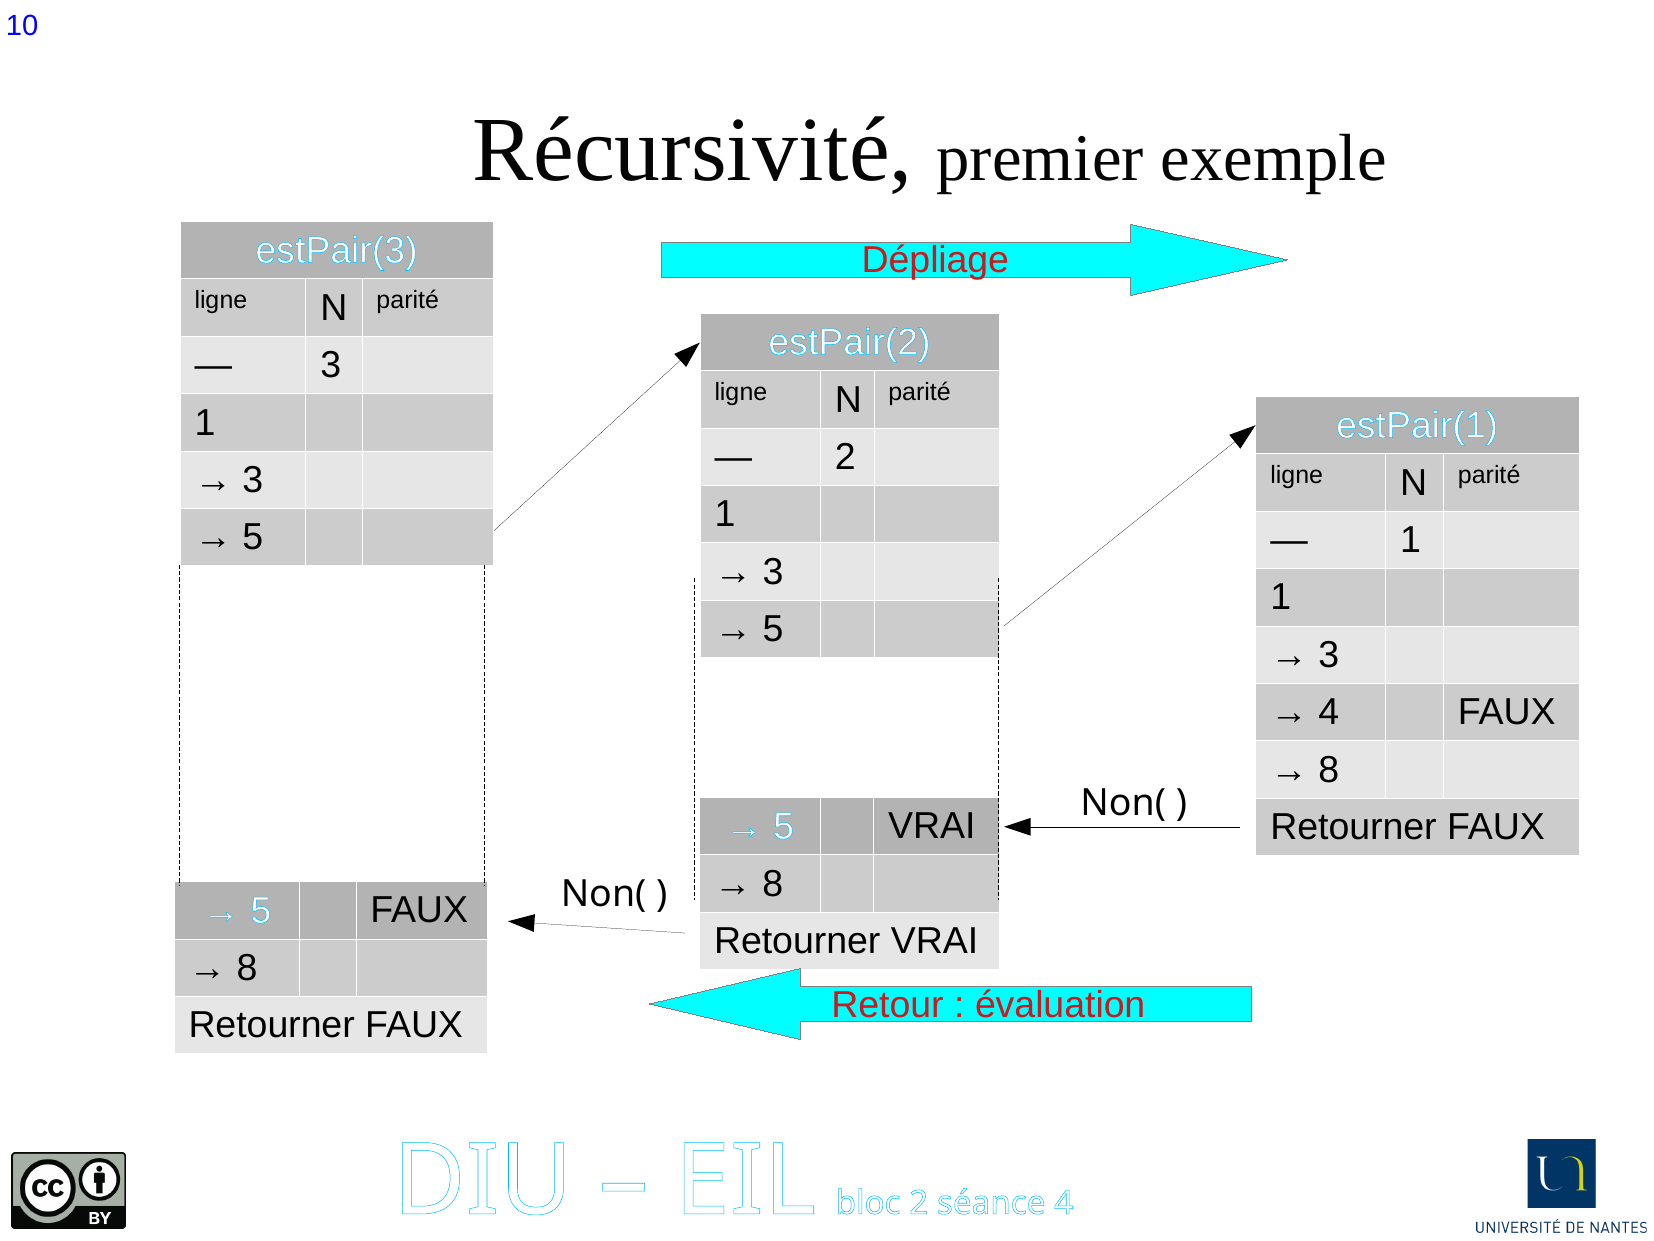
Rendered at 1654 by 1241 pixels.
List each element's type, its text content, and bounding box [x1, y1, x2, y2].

table_cell Retourner FAUX [175, 997, 487, 1053]
table_cell [306, 394, 362, 451]
table_cell [821, 486, 874, 542]
table_cell [357, 940, 487, 996]
text_box Dépliage [915, 254, 925, 270]
picture [1337, 417, 1356, 439]
table_header [300, 882, 356, 939]
picture [938, 1195, 952, 1215]
picture [1454, 410, 1466, 446]
picture [404, 235, 416, 270]
picture [402, 1142, 460, 1215]
table_cell → 8 [700, 855, 820, 912]
table_cell → 8 [1256, 741, 1385, 798]
table_cell 2 [821, 429, 874, 485]
picture [808, 330, 819, 356]
table_cell N [306, 279, 362, 336]
table_cell [300, 940, 356, 996]
table_cell [306, 509, 362, 565]
text_box Dépliage [972, 254, 982, 270]
picture [972, 1195, 988, 1215]
text_box Non( ) [531, 859, 697, 922]
table_cell 3 [306, 337, 362, 393]
text_box Dépliage [661, 224, 1288, 296]
picture [845, 334, 865, 356]
table_header estPair(2) [701, 314, 999, 370]
table_cell Retourner VRAI [700, 913, 999, 969]
table_cell parité [875, 371, 999, 428]
picture [1485, 410, 1496, 446]
table_cell [363, 394, 493, 451]
text_box Non( ) [1051, 767, 1217, 830]
picture [225, 912, 233, 922]
picture [361, 242, 372, 263]
table_cell [875, 429, 999, 485]
picture [1412, 417, 1438, 439]
picture [886, 1195, 900, 1215]
table_header estPair(3) [181, 222, 493, 278]
table_cell [1444, 741, 1579, 798]
table_cell FAUX [1444, 684, 1579, 740]
table_header → 5 [175, 882, 299, 939]
table_cell parité [1444, 454, 1579, 511]
picture [773, 1142, 815, 1215]
table_cell [363, 509, 493, 565]
picture [886, 327, 898, 363]
table_cell → 3 [181, 452, 305, 508]
picture [866, 334, 870, 353]
picture [866, 1195, 884, 1215]
picture [821, 328, 842, 355]
picture [1357, 417, 1375, 439]
picture [308, 236, 329, 263]
table_cell 1 [1256, 569, 1385, 626]
title Récursivité, premier exemple [265, 47, 1595, 252]
table_cell ligne [181, 279, 305, 336]
picture [295, 240, 306, 264]
table_cell → 5 [701, 601, 820, 657]
table_cell [821, 543, 874, 600]
picture [353, 242, 358, 263]
picture [1388, 411, 1410, 438]
table_cell → 8 [175, 940, 299, 996]
table_cell 1 [701, 486, 820, 542]
picture [1375, 415, 1386, 439]
table_cell → 4 [1256, 684, 1385, 740]
picture [748, 827, 756, 838]
table_cell 1 [181, 394, 305, 451]
table_cell [1444, 512, 1579, 568]
table_cell [821, 855, 873, 912]
table_cell → 3 [701, 543, 820, 600]
picture [774, 812, 793, 840]
picture [385, 236, 404, 264]
table_cell [875, 486, 999, 542]
picture [910, 1189, 927, 1215]
picture [733, 1142, 761, 1215]
table_cell ligne [701, 371, 820, 428]
picture [251, 896, 270, 924]
picture [331, 242, 352, 264]
picture [1467, 411, 1485, 438]
picture [469, 1142, 496, 1215]
picture [683, 1142, 725, 1215]
table_cell → 5 [181, 509, 305, 565]
table_header → 5 [700, 798, 820, 854]
table_header estPair(1) [1256, 397, 1579, 453]
picture [844, 342, 859, 356]
picture [1442, 417, 1453, 438]
picture [898, 328, 917, 355]
table_cell [363, 337, 493, 393]
table_cell N [821, 371, 874, 428]
table_cell [1444, 627, 1579, 683]
picture [838, 1188, 855, 1215]
table_header VRAI [874, 798, 999, 854]
picture [769, 334, 788, 356]
picture [276, 242, 294, 264]
table_cell [1444, 569, 1579, 626]
table_cell [874, 855, 999, 912]
picture [1054, 1189, 1073, 1215]
text_box Retour : évaluation [649, 968, 1252, 1040]
table_cell [1386, 569, 1443, 626]
table_header [821, 798, 873, 854]
table_cell [1386, 741, 1443, 798]
table_cell — [181, 337, 305, 393]
picture [1012, 1195, 1026, 1215]
picture [11, 1152, 126, 1229]
table_cell N [1386, 454, 1443, 511]
table_cell 1 [1386, 512, 1443, 568]
picture [874, 334, 885, 355]
table_cell [306, 452, 362, 508]
table_cell [875, 543, 999, 600]
picture [602, 1182, 645, 1192]
table_cell [821, 601, 874, 657]
table_cell ligne [1256, 454, 1385, 511]
table_cell — [1256, 512, 1385, 568]
picture [789, 334, 807, 356]
table_cell [363, 452, 493, 508]
picture [373, 235, 385, 270]
table_cell [875, 601, 999, 657]
picture [992, 1195, 1009, 1215]
picture [1476, 1139, 1647, 1233]
table_cell → 3 [1256, 627, 1385, 683]
picture [858, 1188, 863, 1215]
table_header FAUX [357, 882, 487, 939]
picture [256, 242, 275, 264]
picture [1028, 1195, 1045, 1215]
table_cell — [701, 429, 820, 485]
table_cell [1386, 627, 1443, 683]
picture [954, 1188, 971, 1215]
table_cell parité [363, 279, 493, 336]
table_cell [1386, 684, 1443, 740]
picture [1392, 414, 1406, 426]
table_cell Retourner FAUX [1256, 799, 1579, 855]
picture [508, 1142, 564, 1216]
picture [917, 327, 929, 363]
